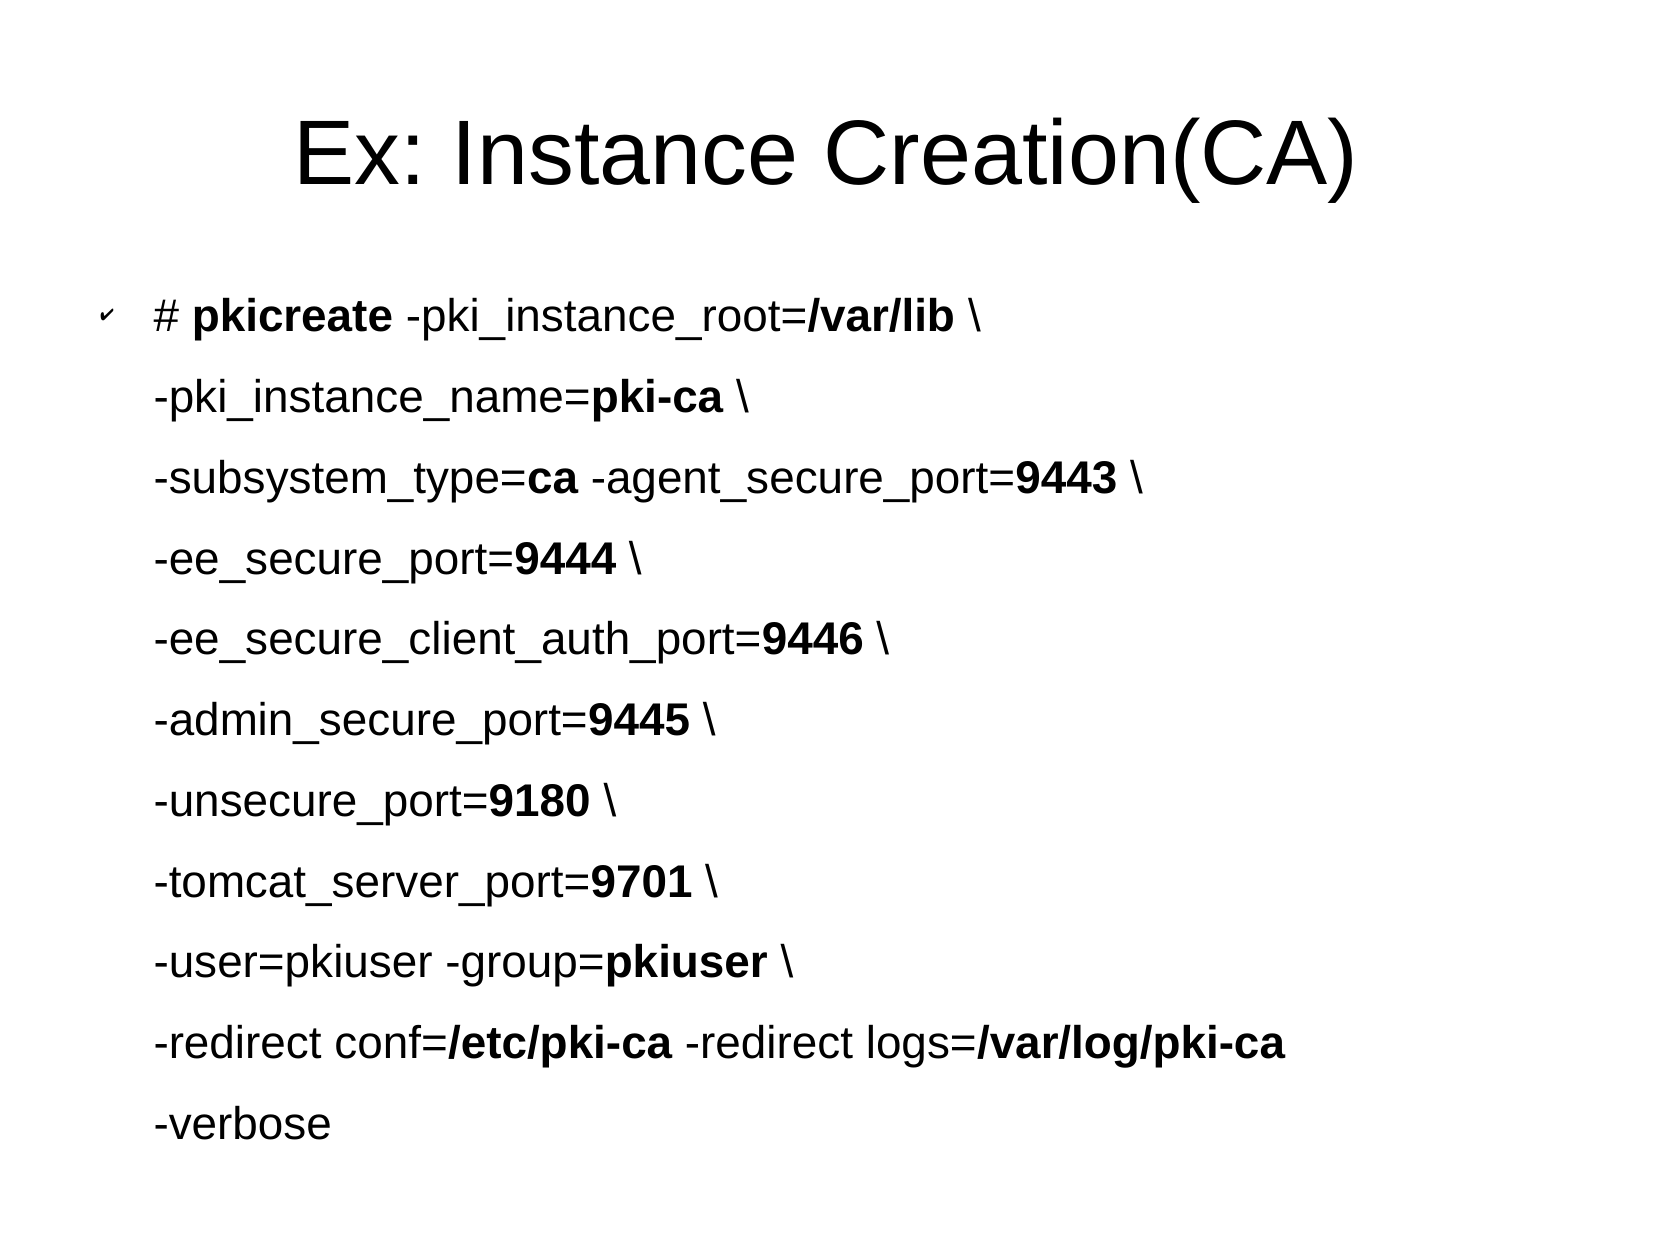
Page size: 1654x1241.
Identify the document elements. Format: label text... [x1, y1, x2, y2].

list # pkicreate -pki_instance_root=/var/lib \ -pki_instance_name=pki-ca \ -subsystem_type=ca -agent_secure_port=9443 \ -ee_secure_port=9444 \ -ee_secure_client_auth_port=9446 \ -admin_secure_port=9445 \ -unsecure_port=9180 \ -tomcat_server_port=9701 \ -user=pkiuser -group=pkiuser \ -redirect conf=/etc/pki-ca -redirect logs=/var/log/pki-ca -verbose [82, 290, 1571, 1150]
title Ex: Instance Creation(CA) [82, 49, 1571, 257]
